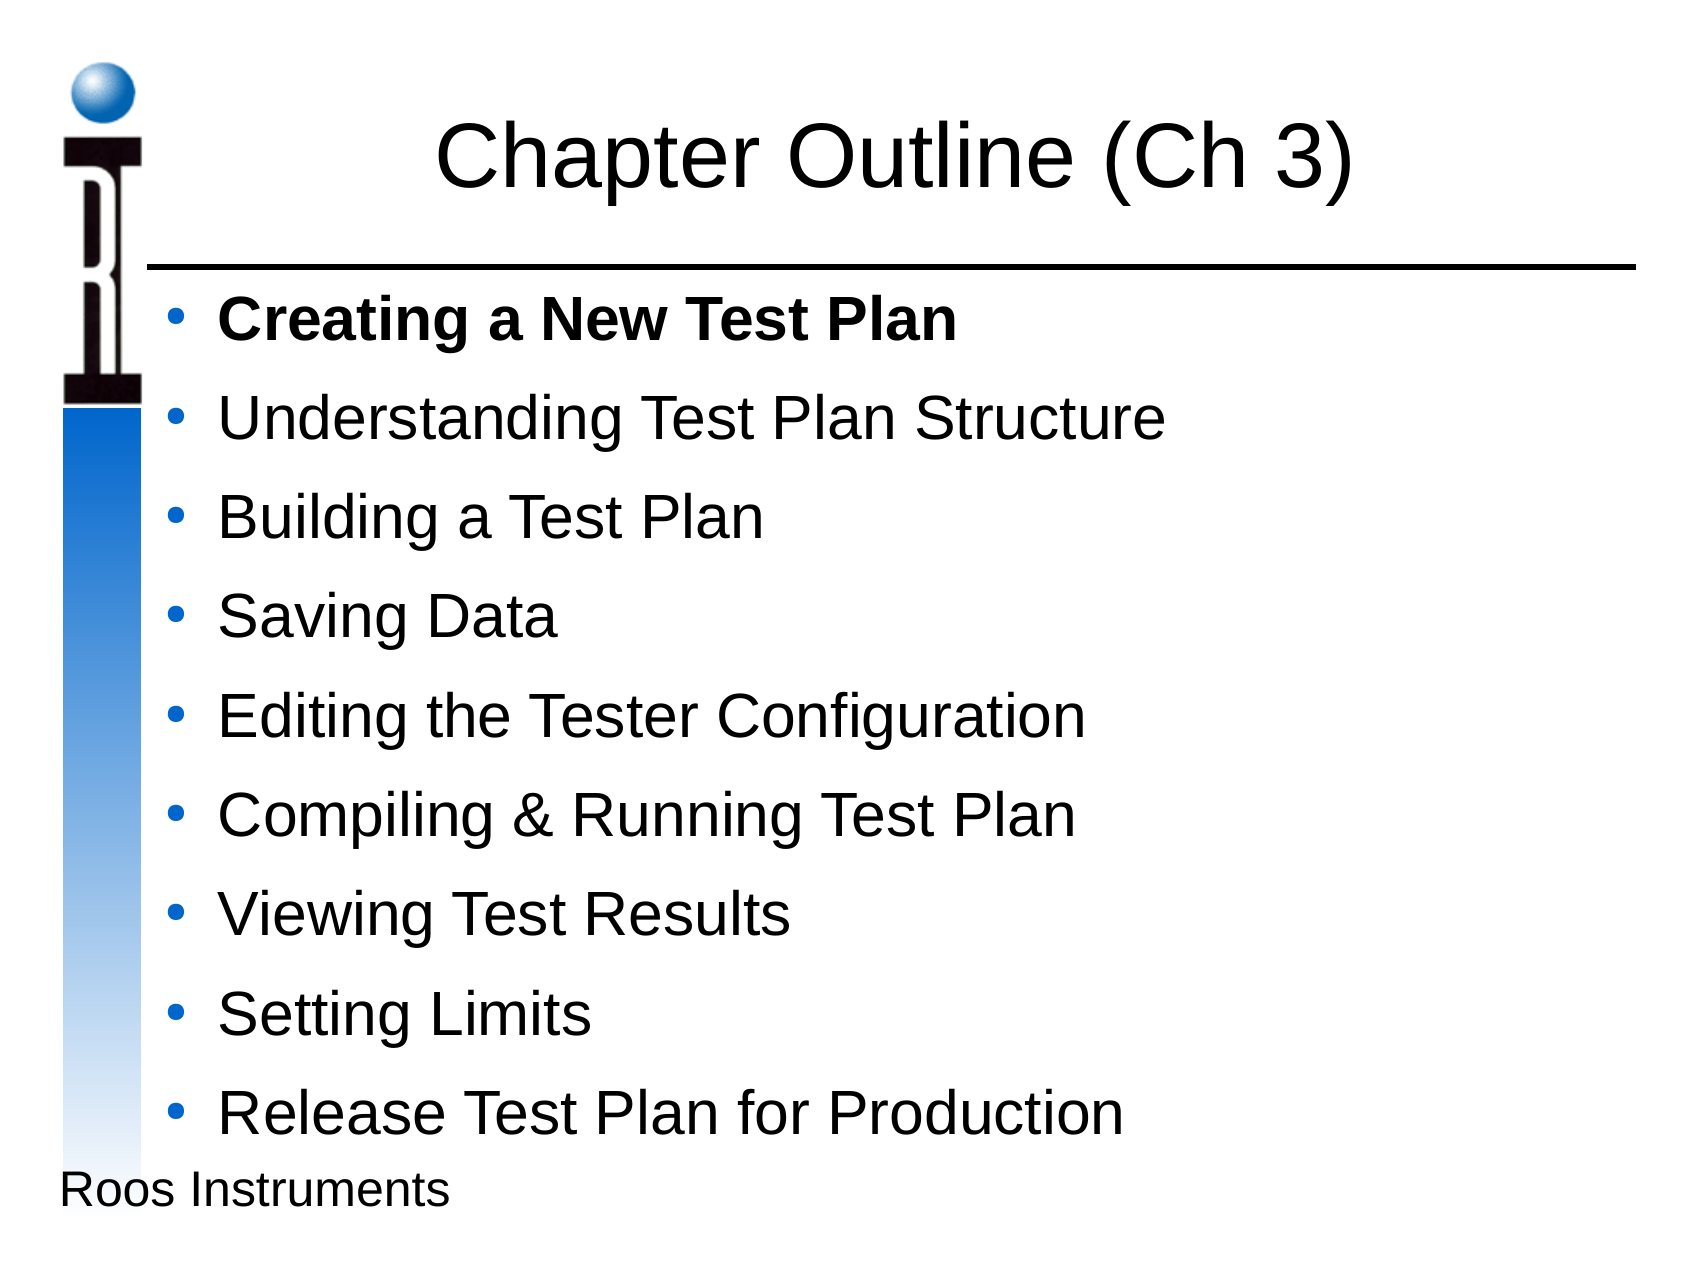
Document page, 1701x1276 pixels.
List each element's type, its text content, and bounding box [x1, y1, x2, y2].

list Creating a New Test Plan Understanding Test Plan Structure Building a Test Plan Saving Data Editing the Tester Configuration Compiling & Running Test Plan Viewing Test Results Setting Limits Release Test Plan for Production [146, 283, 1642, 1148]
title Chapter Outline (Ch 3) [150, 59, 1642, 253]
picture [59, 58, 147, 411]
